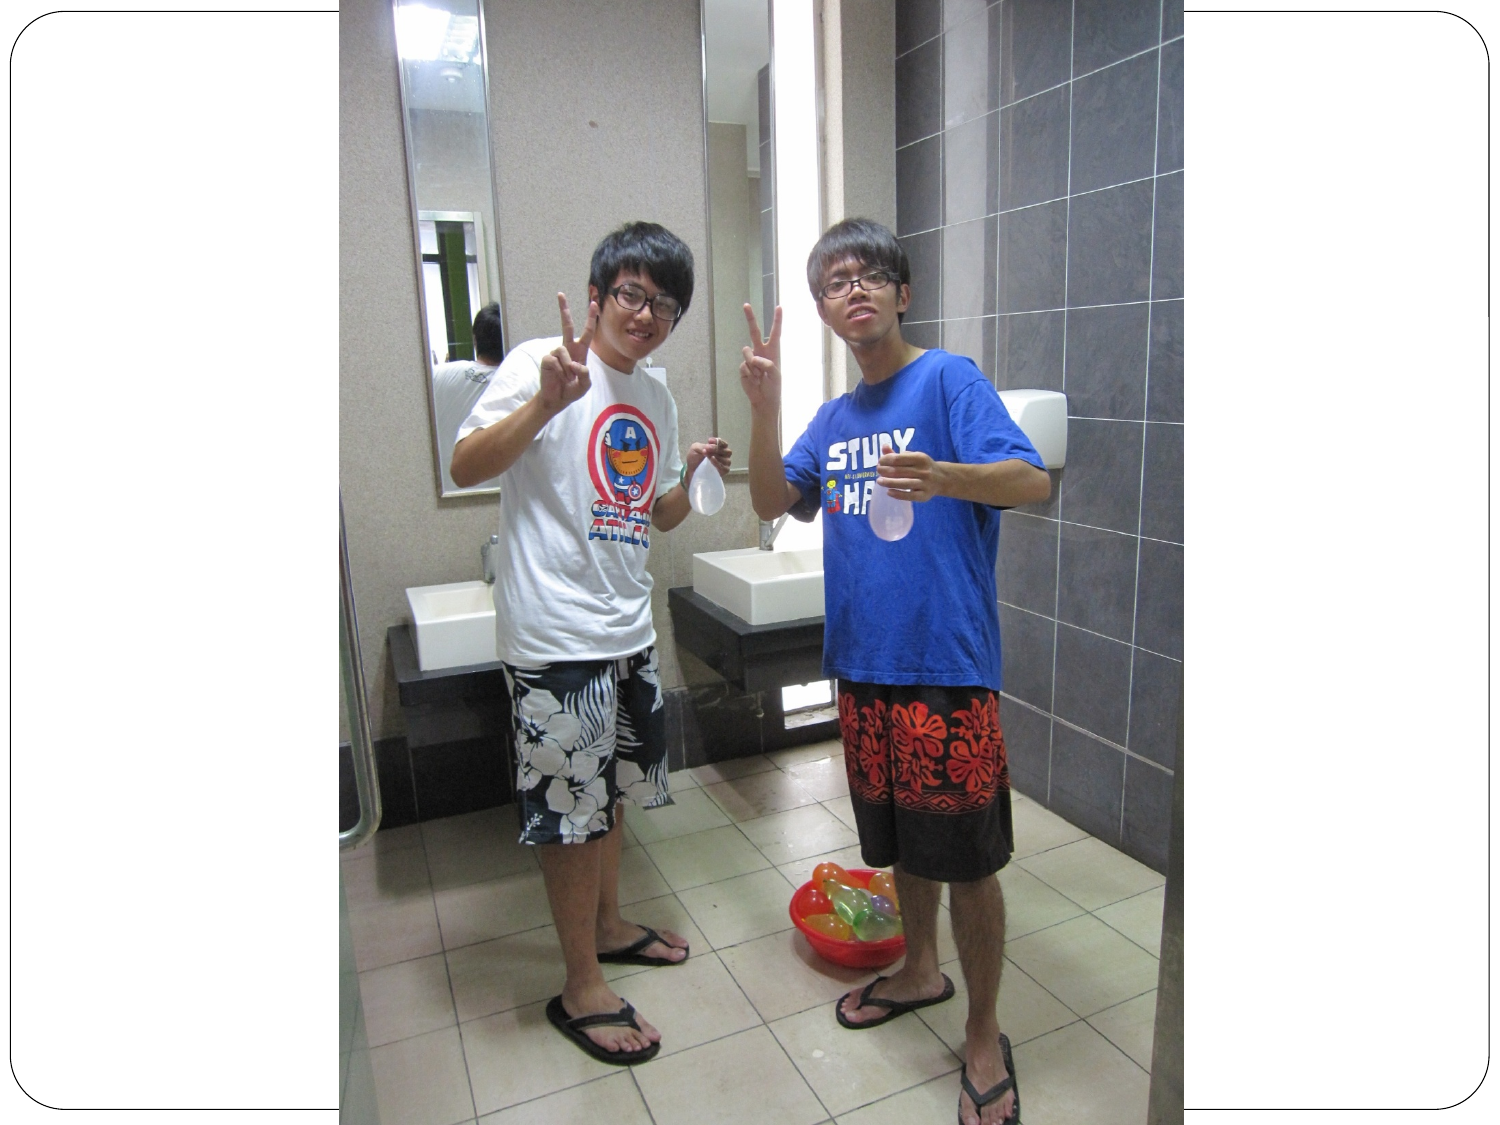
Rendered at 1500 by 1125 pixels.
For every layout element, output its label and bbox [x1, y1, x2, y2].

picture [339, 0, 1184, 1125]
